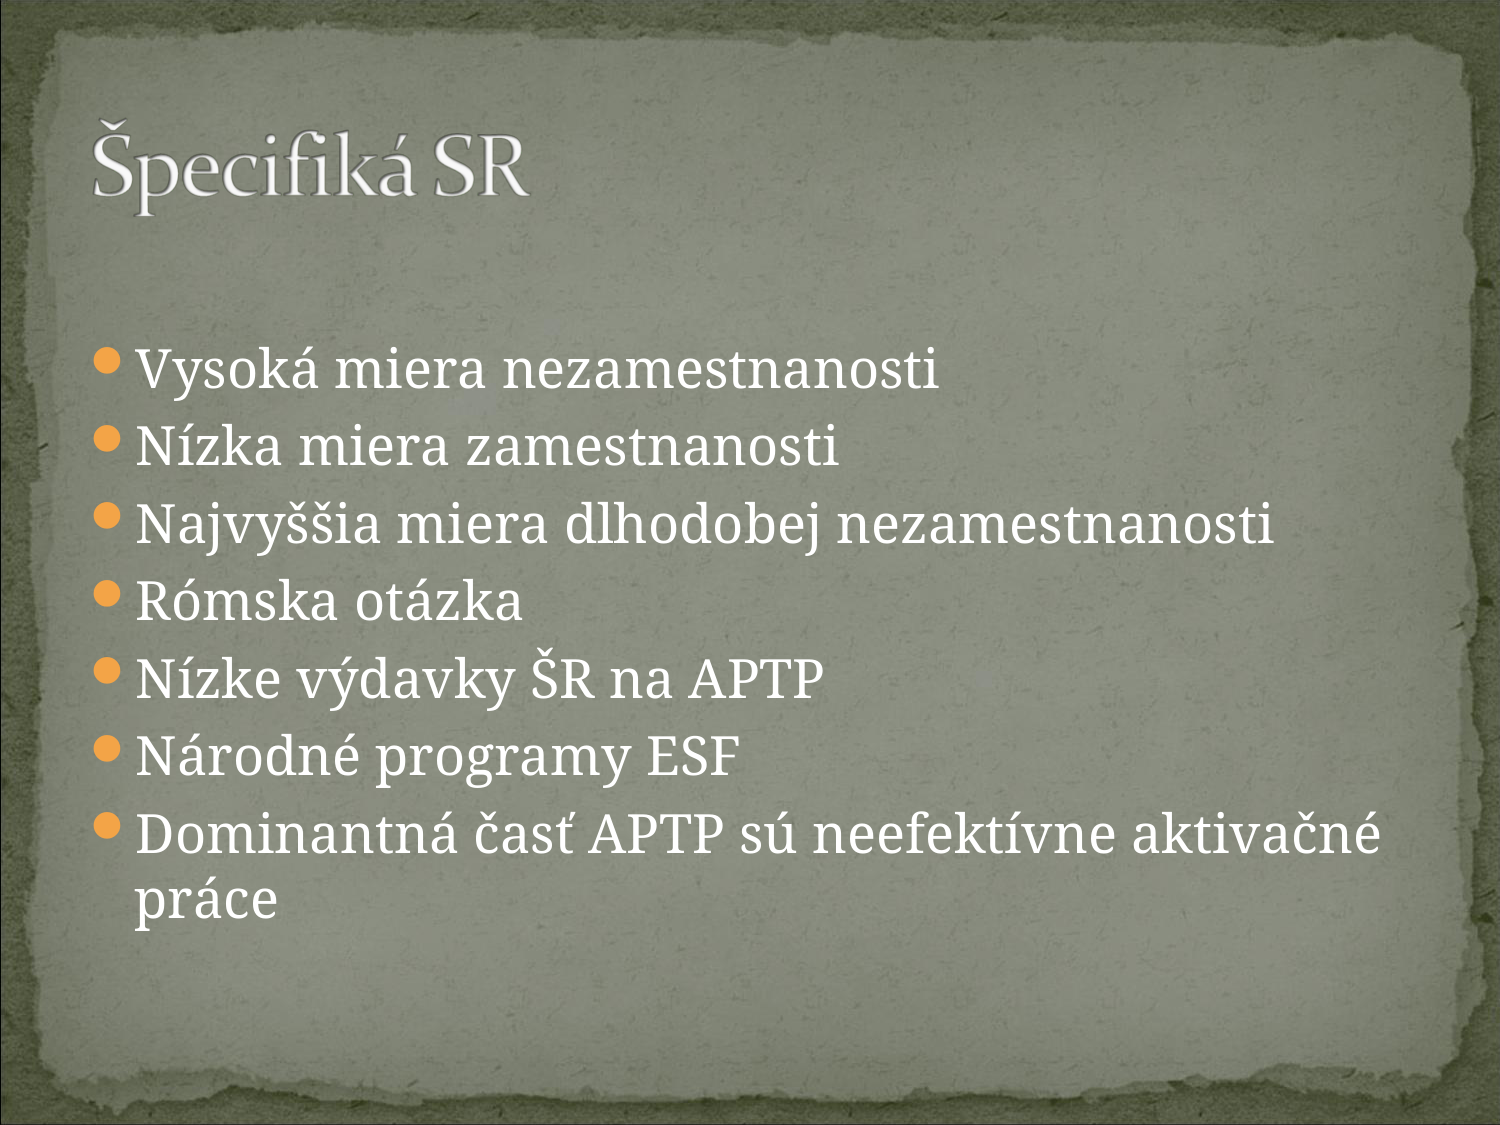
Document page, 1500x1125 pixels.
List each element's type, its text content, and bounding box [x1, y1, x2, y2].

list Vysoká miera nezamestnanosti Nízka miera zamestnanosti Najvyššia miera dlhodobej nezamestnanosti Rómska otázka Nízke výdavky ŠR na APTP Národné programy ESF Dominantná časť APTP sú neefektívne aktivačné práce [75, 326, 1426, 1001]
picture [0, 0, 1500, 1125]
text_box [35, 23, 1427, 227]
